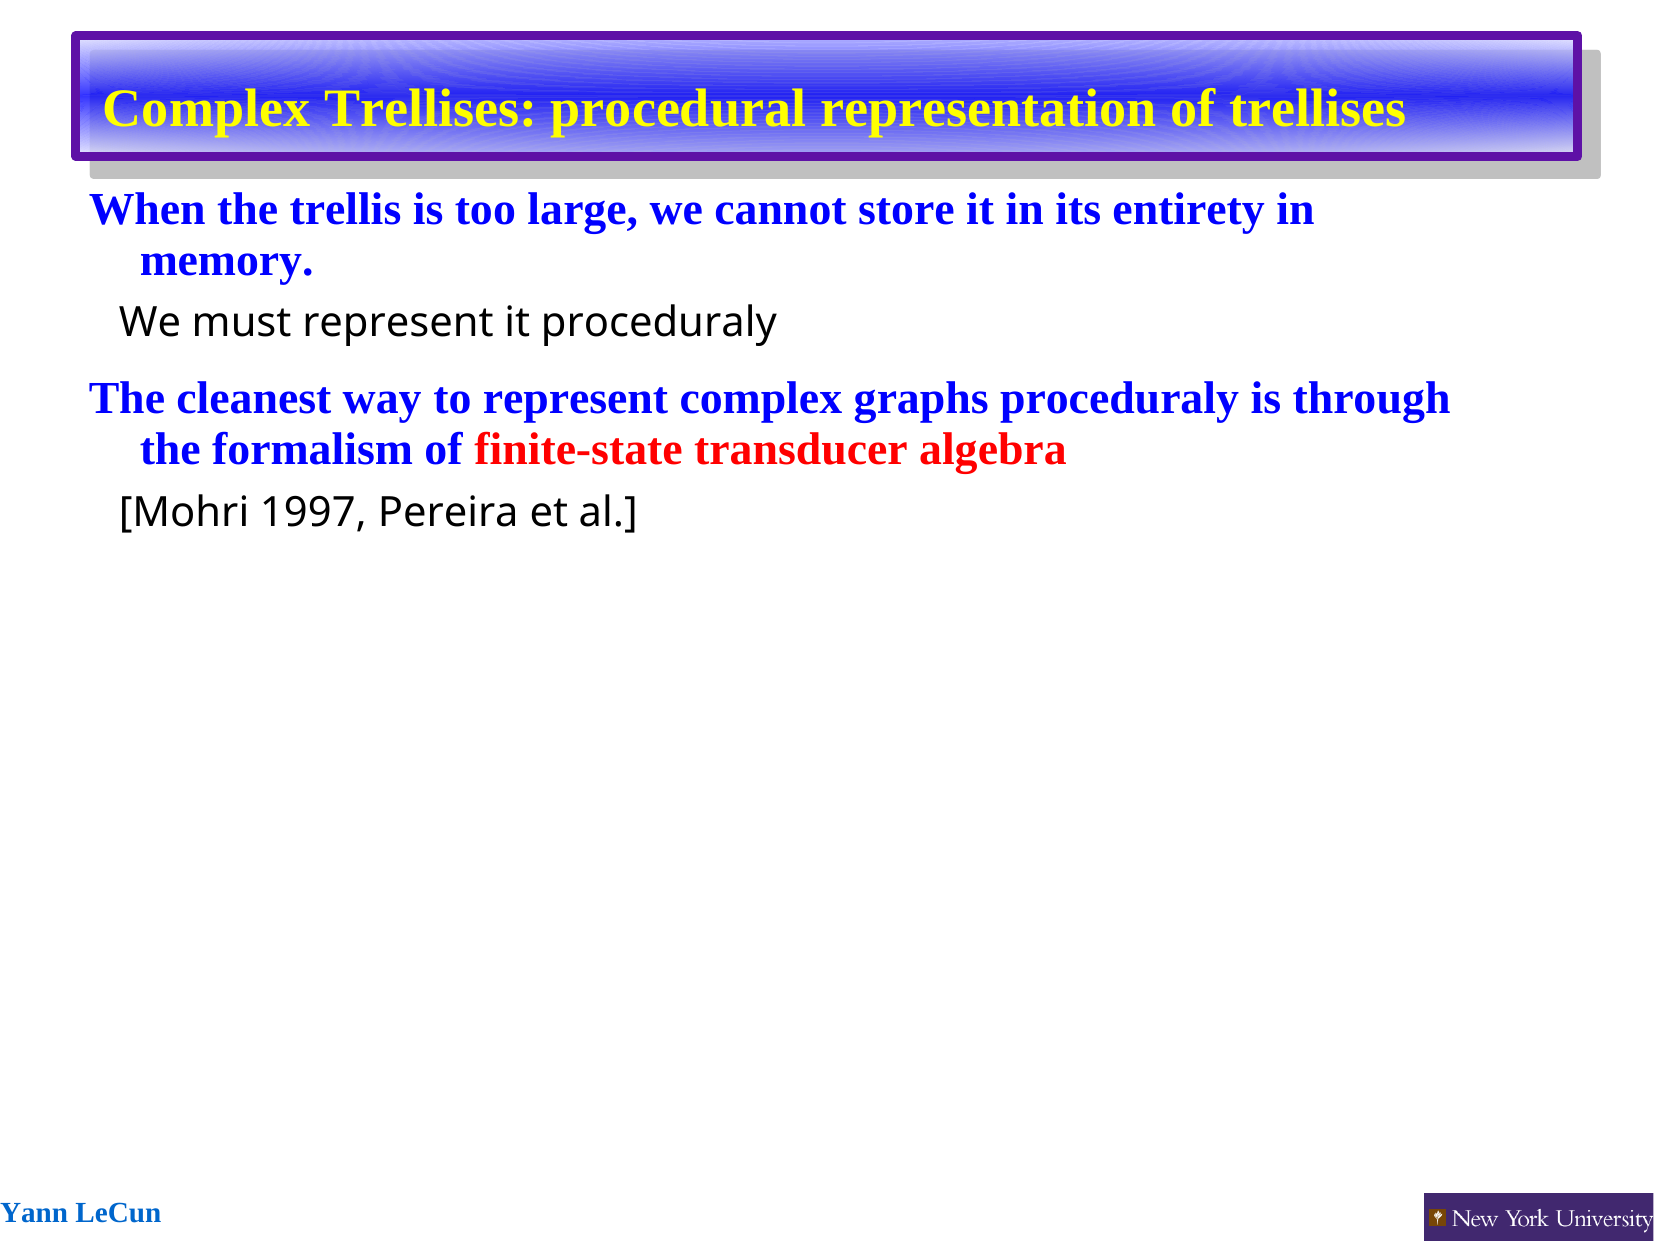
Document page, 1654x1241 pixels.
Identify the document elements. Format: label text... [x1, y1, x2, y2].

list When the trellis is too large, we cannot store it in its entirety in memory. We must represent it proceduraly The cleanest way to represent complex graphs proceduraly is through the formalism of finite-state transducer algebra [Mohri 1997, Pereira et al.] [88, 183, 1470, 1132]
title Complex Trellises: procedural representation of trellises [75, 35, 1578, 157]
picture [1424, 1193, 1654, 1241]
